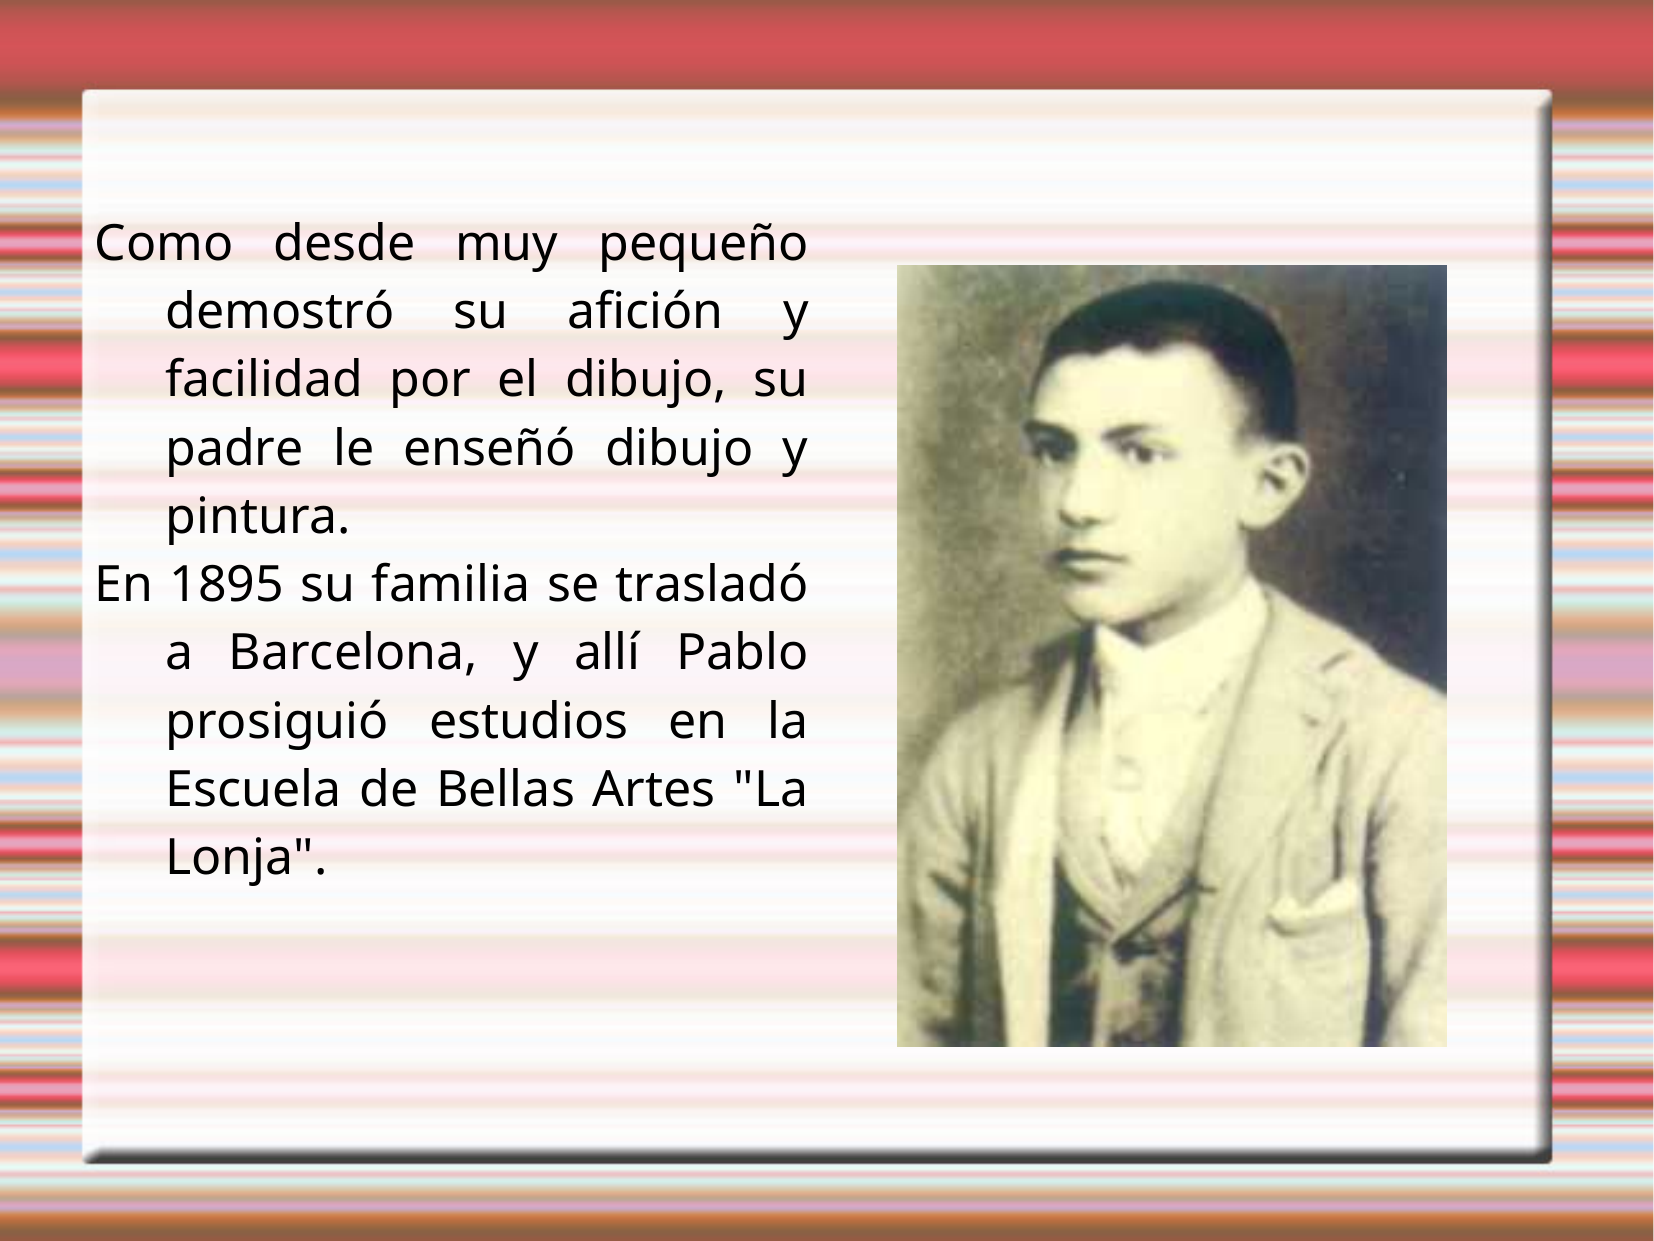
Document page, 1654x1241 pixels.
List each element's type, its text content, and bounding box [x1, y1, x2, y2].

list Como desde muy pequeño demostró su afición y facilidad por el dibujo, su padre le enseñó dibujo y pintura. En 1895 su familia se trasladó a Barcelona, y allí Pablo prosiguió estudios en la Escuela de Bellas Artes "La Lonja". [82, 206, 809, 1118]
picture [0, 0, 1654, 1241]
